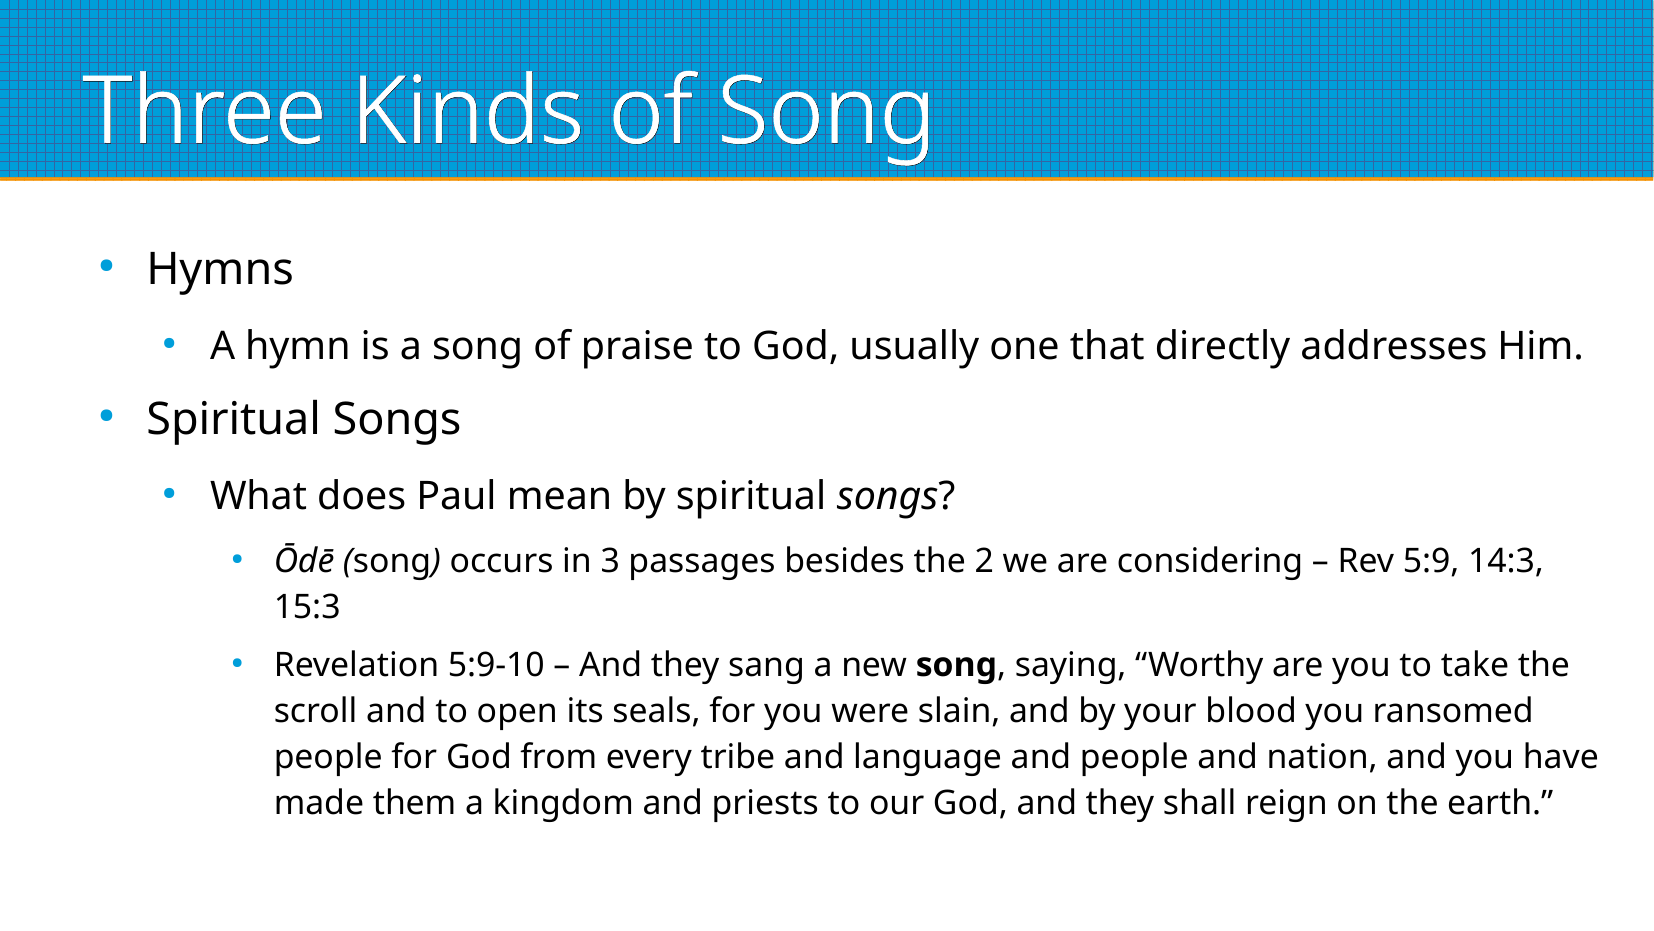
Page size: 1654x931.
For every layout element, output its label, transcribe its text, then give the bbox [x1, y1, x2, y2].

list Hymns A hymn is a song of praise to God, usually one that directly addresses Him. Spiritual Songs What does Paul mean by spiritual songs? Ōdē (song) occurs in 3 passages besides the 2 we are considering – Rev 5:9, 14:3, 15:3 Revelation 5:9-10 – And they sang a new song, saying, “Worthy are you to take the scroll and to open its seals, for you were slain, and by your blood you ransomed people for God from every tribe and language and people and nation, and you have made them a kingdom and priests to our God, and they shall reign on the earth.” [82, 236, 1613, 863]
title Three Kinds of Song [82, 14, 1571, 171]
